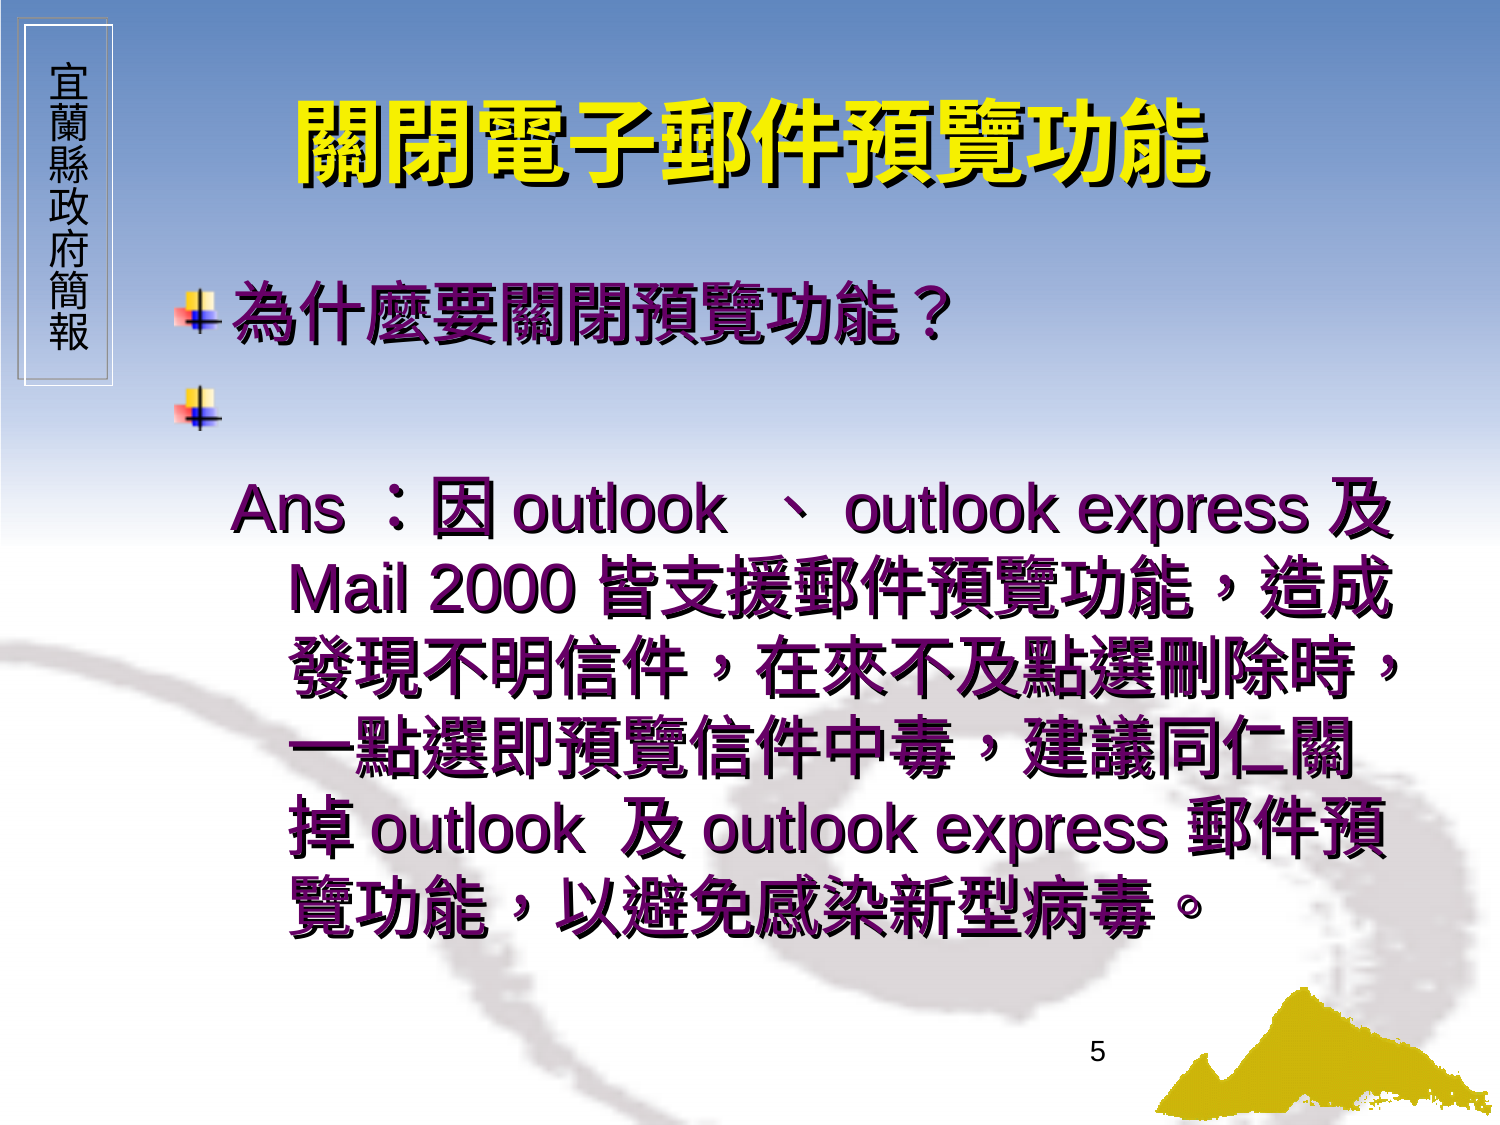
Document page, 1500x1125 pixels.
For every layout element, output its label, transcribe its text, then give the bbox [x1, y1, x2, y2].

title 關閉電子郵件預覽功能 [75, 45, 1426, 233]
text_box [1074, 1024, 1426, 1103]
list 為什麼要關閉預覽功能？ Ans：因outlook 、outlook express及Mail 2000皆支援郵件預覽功能，造成發現不明信件，在來不及點選刪除時，一點選即預覽信件中毒，建議同仁關掉outlook 及outlook express郵件預覽功能，以避免感染新型病毒。 [159, 262, 1426, 1005]
